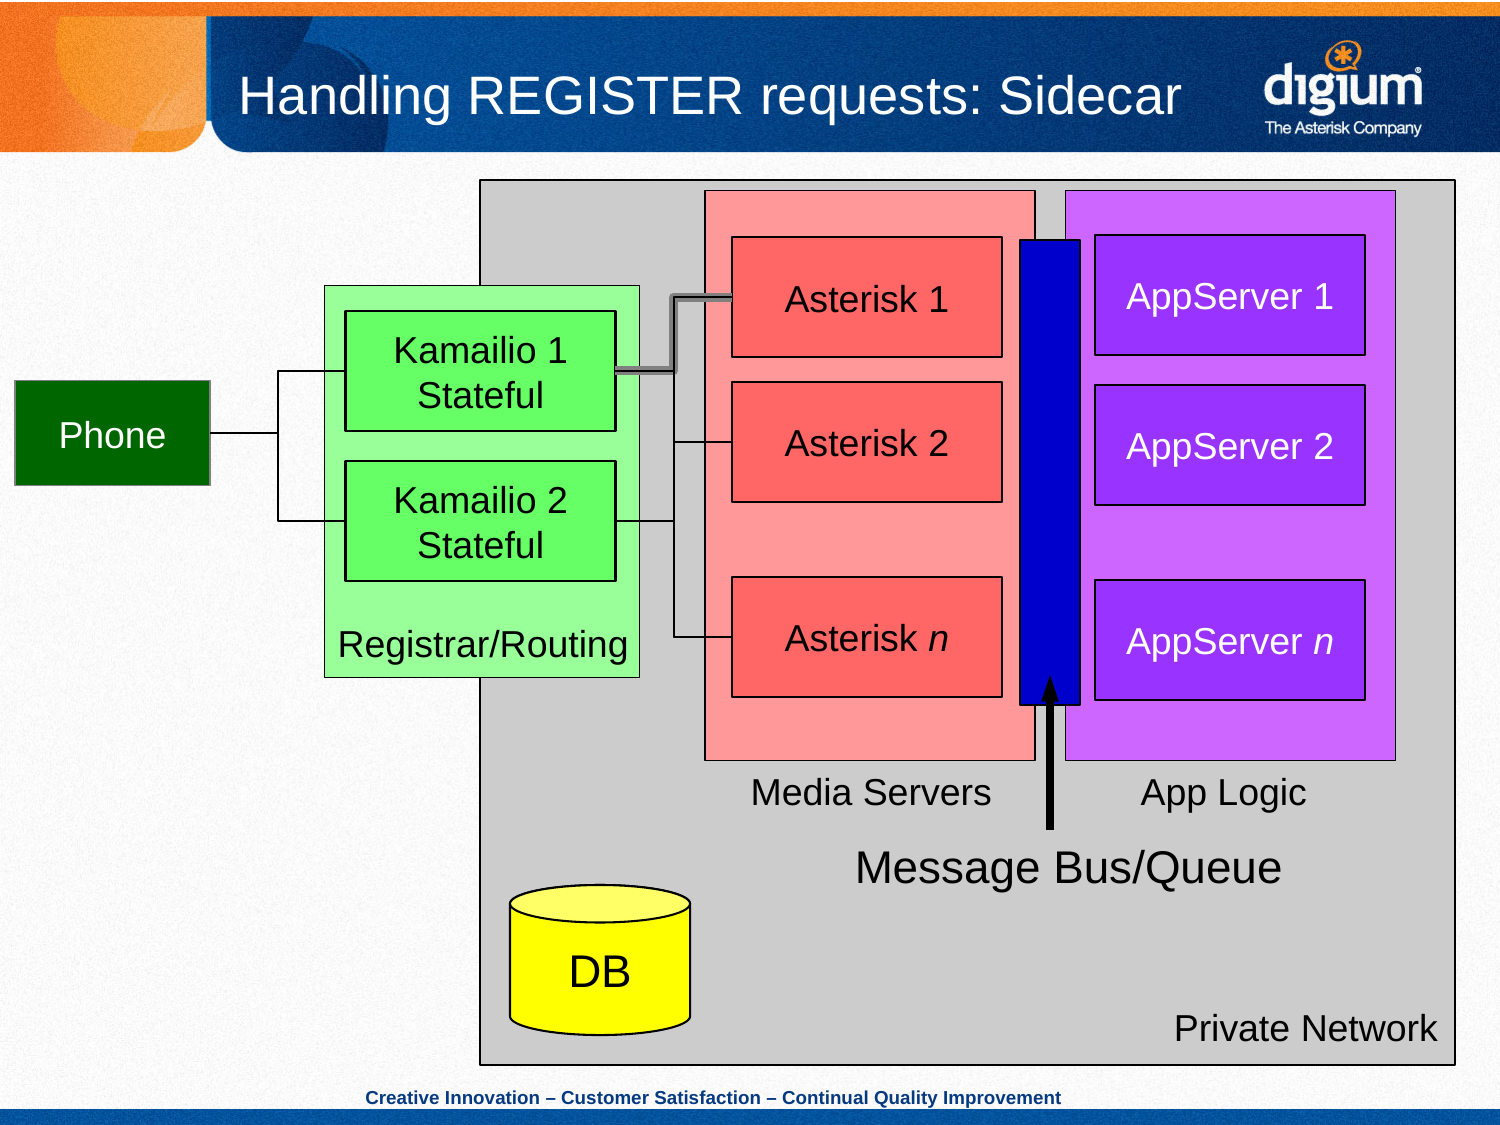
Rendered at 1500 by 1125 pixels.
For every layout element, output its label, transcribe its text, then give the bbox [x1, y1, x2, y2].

text_box AppServer 1 [1095, 235, 1366, 356]
text_box Kamailio 1 Stateful [345, 310, 616, 431]
text_box AppServer n [1095, 579, 1366, 700]
text_box Kamailio 2 Stateful [345, 460, 616, 581]
text_box Media Servers [735, 760, 1007, 821]
text_box Message Bus/Queue [840, 830, 1298, 901]
text_box AppServer 2 [1095, 385, 1366, 506]
title Handling REGISTER requests: Sidecar [238, 27, 1243, 127]
text_box [324, 372, 673, 520]
text_box Private Network [1158, 996, 1453, 1056]
text_box Asterisk 1 [731, 237, 1002, 358]
text_box [324, 179, 1456, 1066]
text_box Asterisk n [731, 576, 1002, 697]
text_box App Logic [1125, 760, 1322, 821]
text_box Asterisk 2 [731, 381, 1002, 502]
text_box Phone [15, 380, 211, 486]
text_box DB [510, 904, 691, 1036]
picture [0, 2, 1500, 1125]
text_box Registrar/Routing [322, 613, 644, 673]
